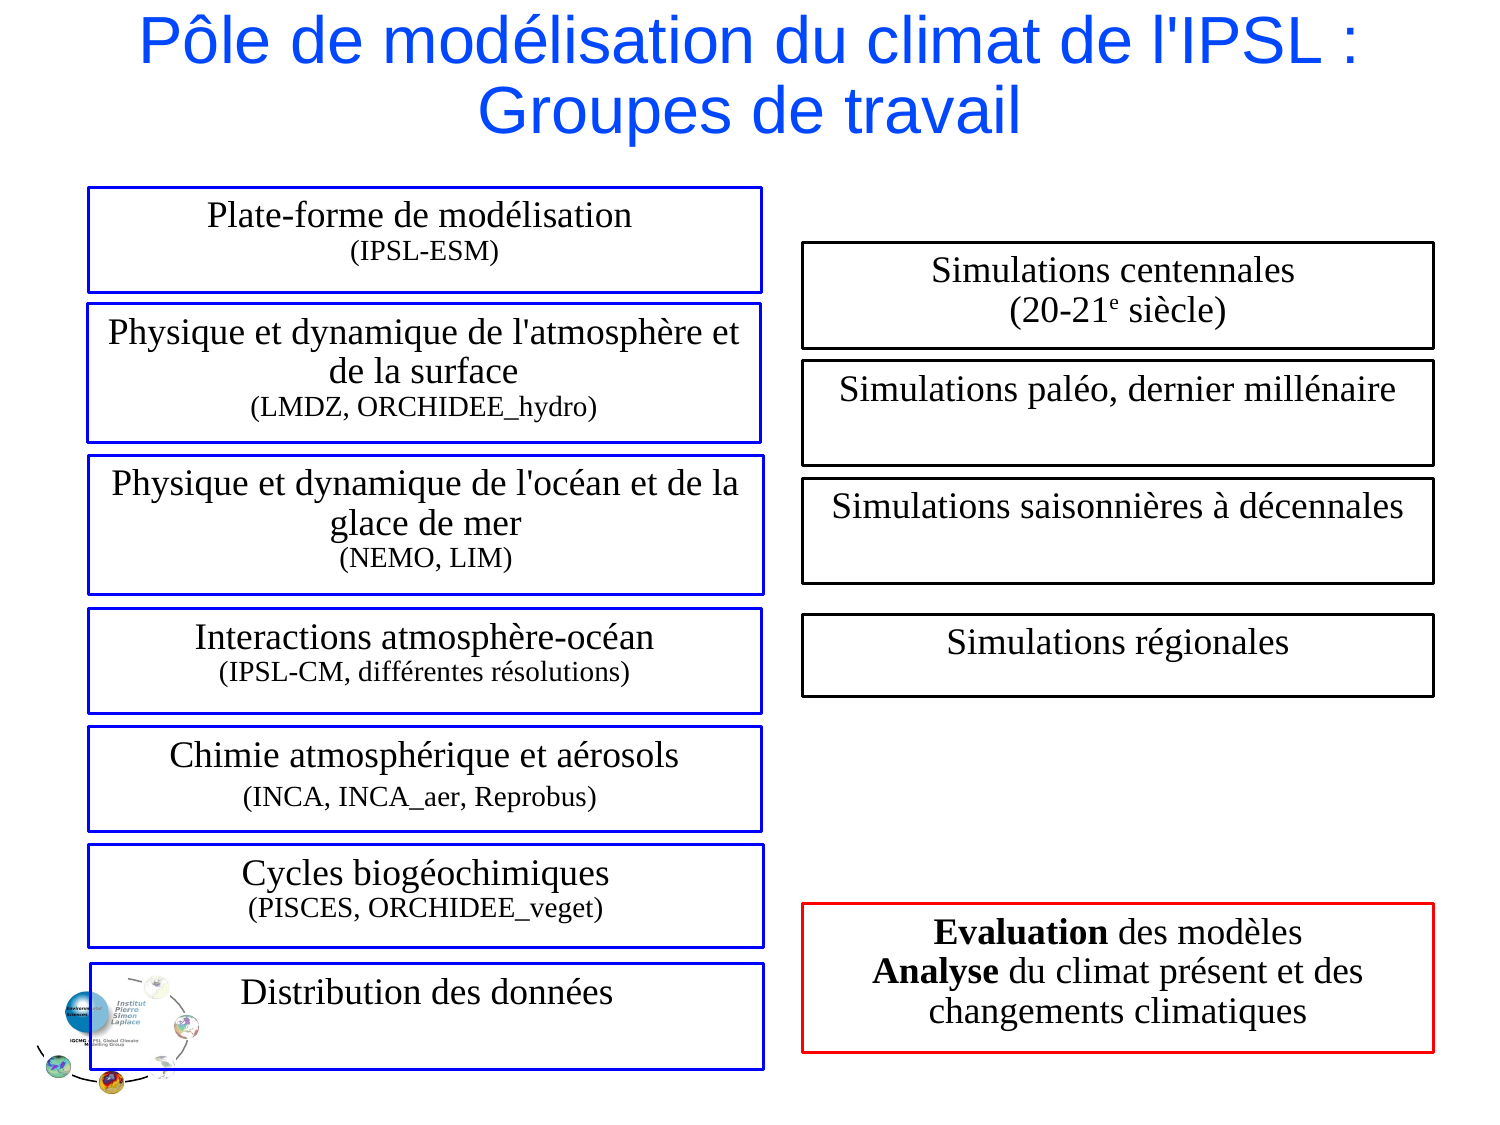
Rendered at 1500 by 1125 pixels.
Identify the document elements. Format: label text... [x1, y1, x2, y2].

text_box Distribution des données [90, 963, 764, 1070]
picture [97, 1070, 125, 1095]
text_box Plate-forme de modélisation (IPSL-ESM) [88, 187, 762, 293]
text_box Simulations paléo, dernier millénaire [802, 360, 1434, 466]
text_box Physique et dynamique de l'atmosphère et de la surface (LMDZ, ORCHIDEE_hydro) [87, 303, 761, 443]
text_box Physique et dynamique de l'océan et de la glace de mer (NEMO, LIM) [88, 455, 764, 595]
text_box Chimie atmosphérique et aérosols (INCA, INCA_aer, Reprobus) [88, 726, 762, 832]
picture [148, 1070, 176, 1080]
text_box Evaluation des modèles Analyse du climat présent et des changements climatiques [802, 903, 1434, 1053]
text_box Simulations saisonnières à décennales [802, 478, 1434, 584]
picture [65, 1014, 90, 1048]
text_box Cycles biogéochimiques (PISCES, ORCHIDEE_veget) [88, 844, 764, 948]
picture [65, 990, 90, 1017]
picture [44, 1054, 72, 1079]
text_box Interactions atmosphère-océan (IPSL-CM, différentes résolutions) [88, 608, 762, 714]
text_box Simulations régionales [802, 614, 1434, 697]
text_box Simulations centennales (20-21e siècle) [802, 242, 1434, 349]
text_box Pôle de modélisation du climat de l'IPSL : Groupes de travail [0, 0, 1500, 170]
